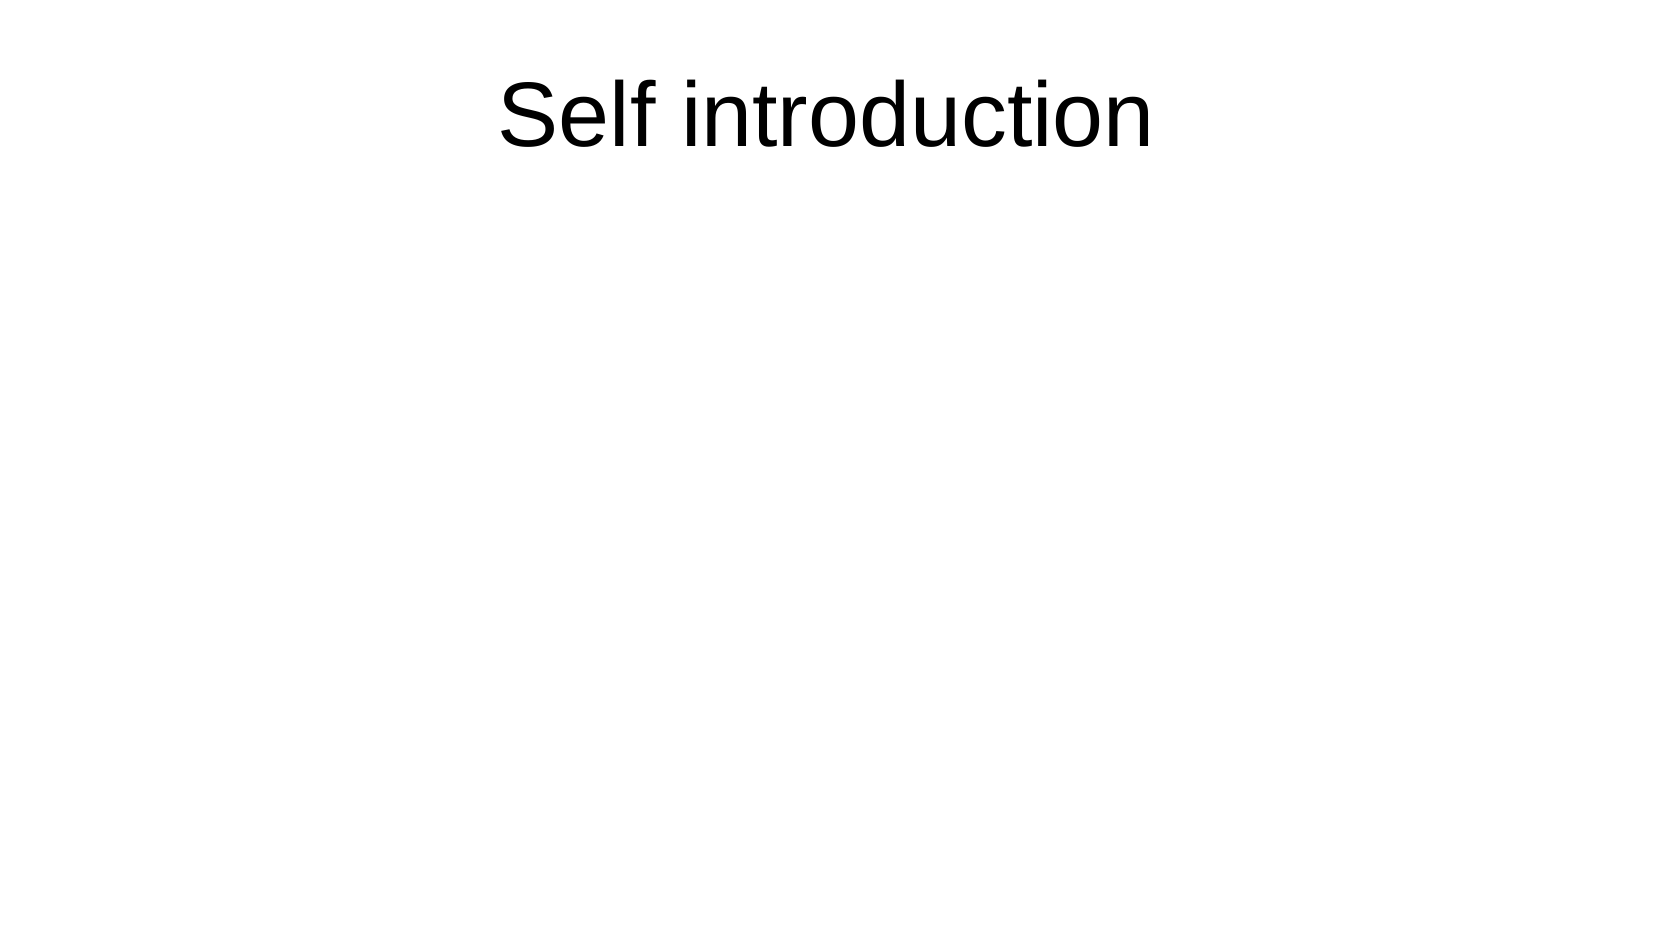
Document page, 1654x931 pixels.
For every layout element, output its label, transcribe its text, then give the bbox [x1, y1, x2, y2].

title Self introduction [82, 37, 1571, 193]
